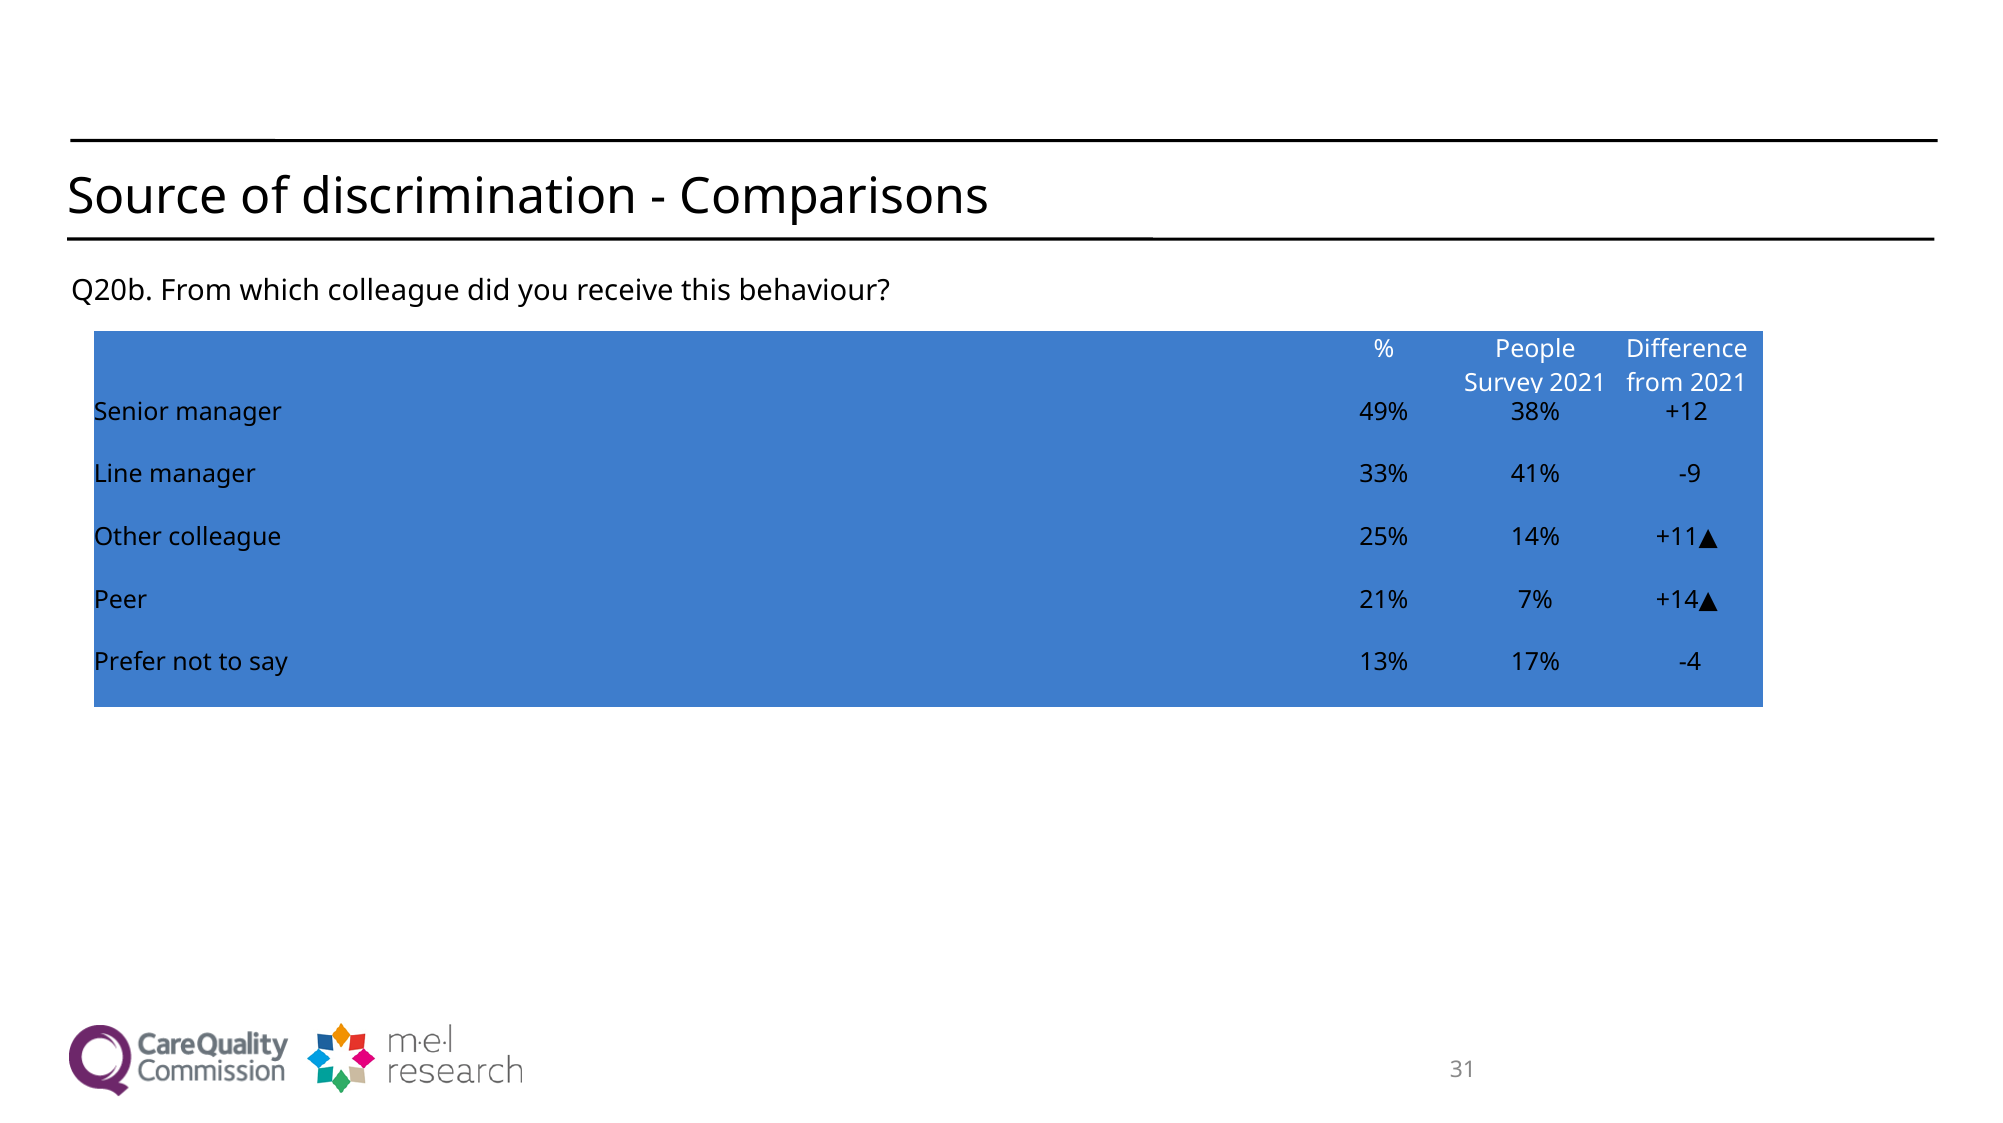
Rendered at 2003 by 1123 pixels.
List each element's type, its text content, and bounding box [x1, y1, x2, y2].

table_cell 13% [1308, 644, 1460, 707]
picture [307, 1023, 522, 1093]
table_header % [1308, 331, 1460, 393]
table_cell +12 [1611, 393, 1763, 456]
picture [67, 1023, 291, 1099]
text_box 31 [1434, 1039, 1902, 1100]
table_cell +11▲ [1611, 519, 1763, 581]
table_header [94, 331, 1308, 393]
table_cell 41% [1460, 456, 1611, 519]
title Source of discrimination - Comparisons [67, 143, 1938, 232]
table_header People Survey 2021 [1460, 331, 1611, 393]
table_cell 7% [1460, 581, 1611, 644]
table_cell 38% [1460, 393, 1611, 456]
table_header Difference from 2021 [1611, 331, 1763, 393]
table_cell 21% [1308, 581, 1460, 644]
table_cell Peer [94, 581, 1308, 644]
text_box Q20b. From which colleague did you receive this behaviour? [71, 264, 1740, 307]
table_cell 14% [1460, 519, 1611, 581]
table_cell 49% [1308, 393, 1460, 456]
table_cell Line manager [94, 456, 1308, 519]
table_cell 33% [1308, 456, 1460, 519]
table_cell +14▲ [1611, 581, 1763, 644]
table_cell 17% [1460, 644, 1611, 707]
table_cell Other colleague [94, 519, 1308, 581]
table_cell 25% [1308, 519, 1460, 581]
table_cell Prefer not to say [94, 644, 1308, 707]
table_cell Senior manager [94, 393, 1308, 456]
table_cell -9 [1611, 456, 1763, 519]
table_cell -4 [1611, 644, 1763, 707]
